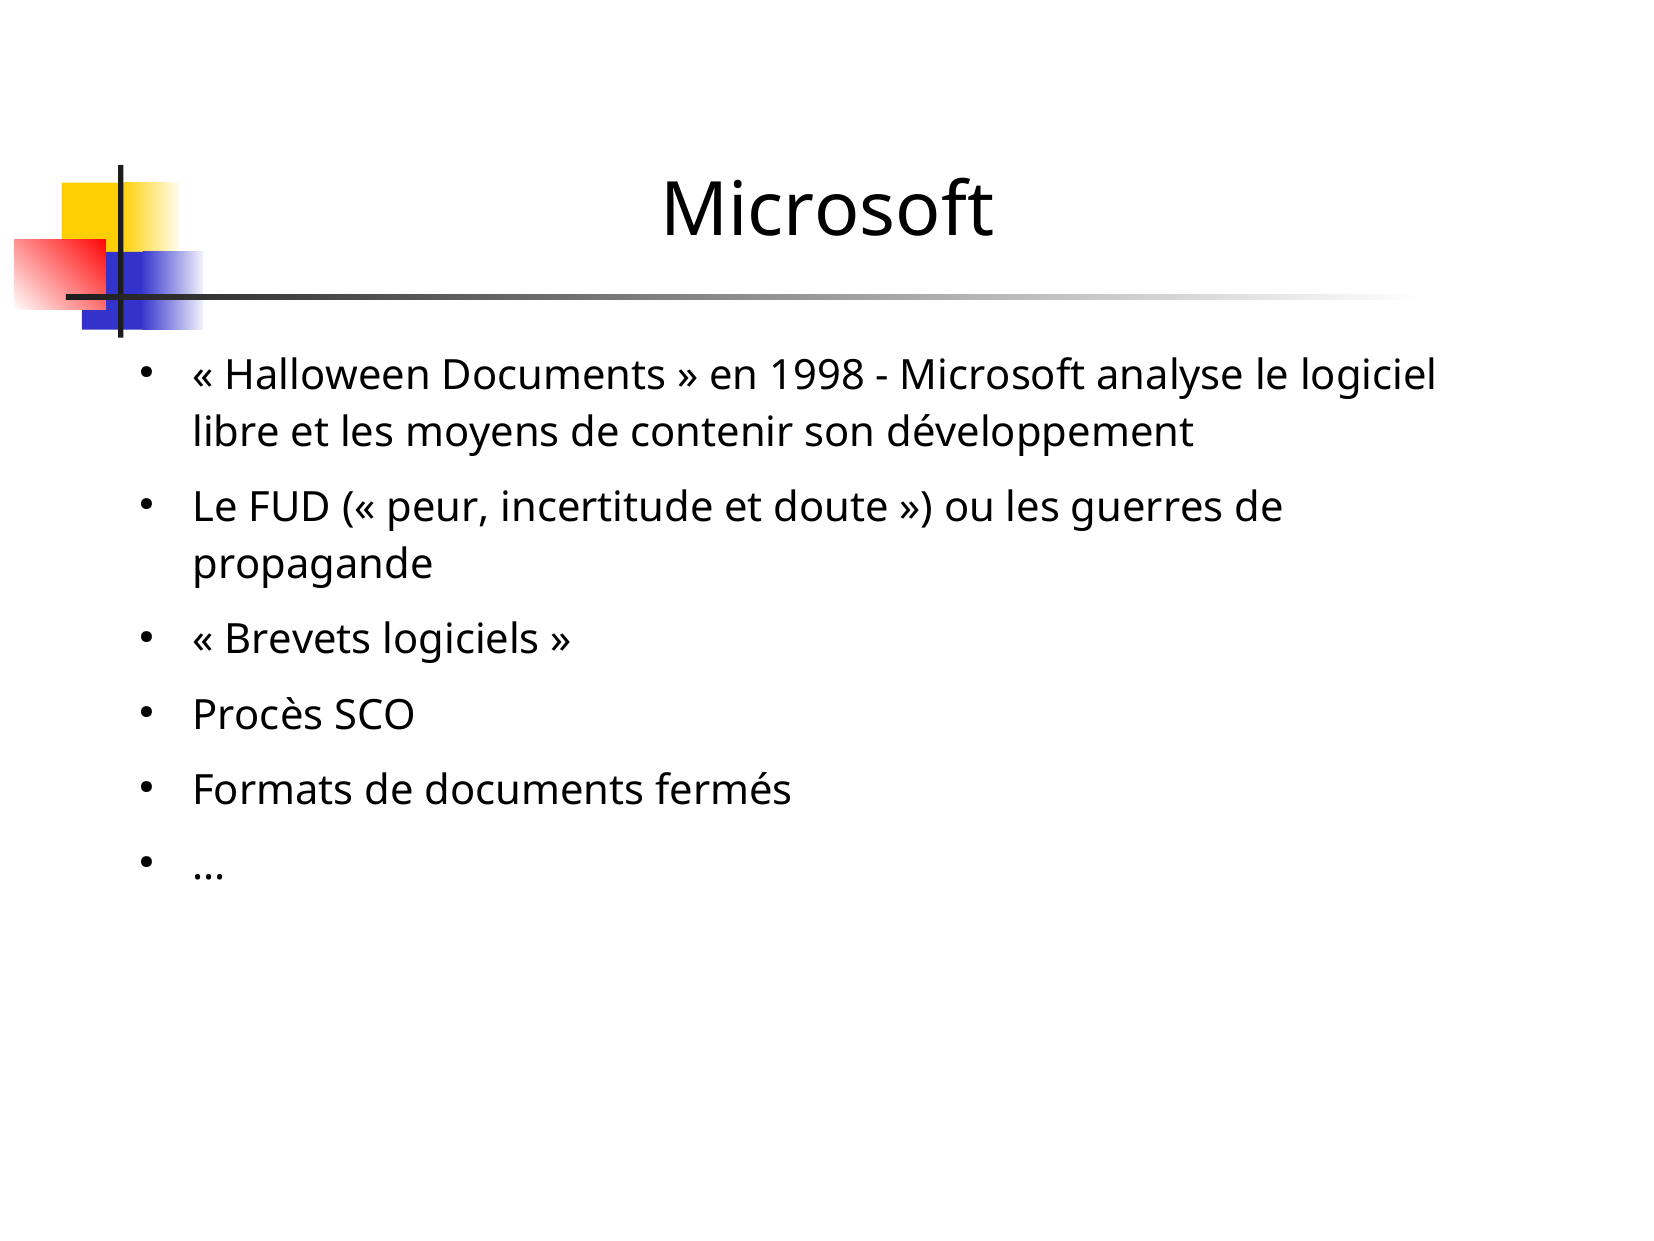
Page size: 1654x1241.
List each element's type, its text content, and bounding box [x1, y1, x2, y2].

list « Halloween Documents » en 1998 - Microsoft analyse le logiciel libre et les moyens de contenir son développement Le FUD (« peur, incertitude et doute ») ou les guerres de propagande « Brevets logiciels » Procès SCO Formats de documents fermés ... [121, 344, 1534, 1127]
title Microsoft [121, 102, 1534, 311]
